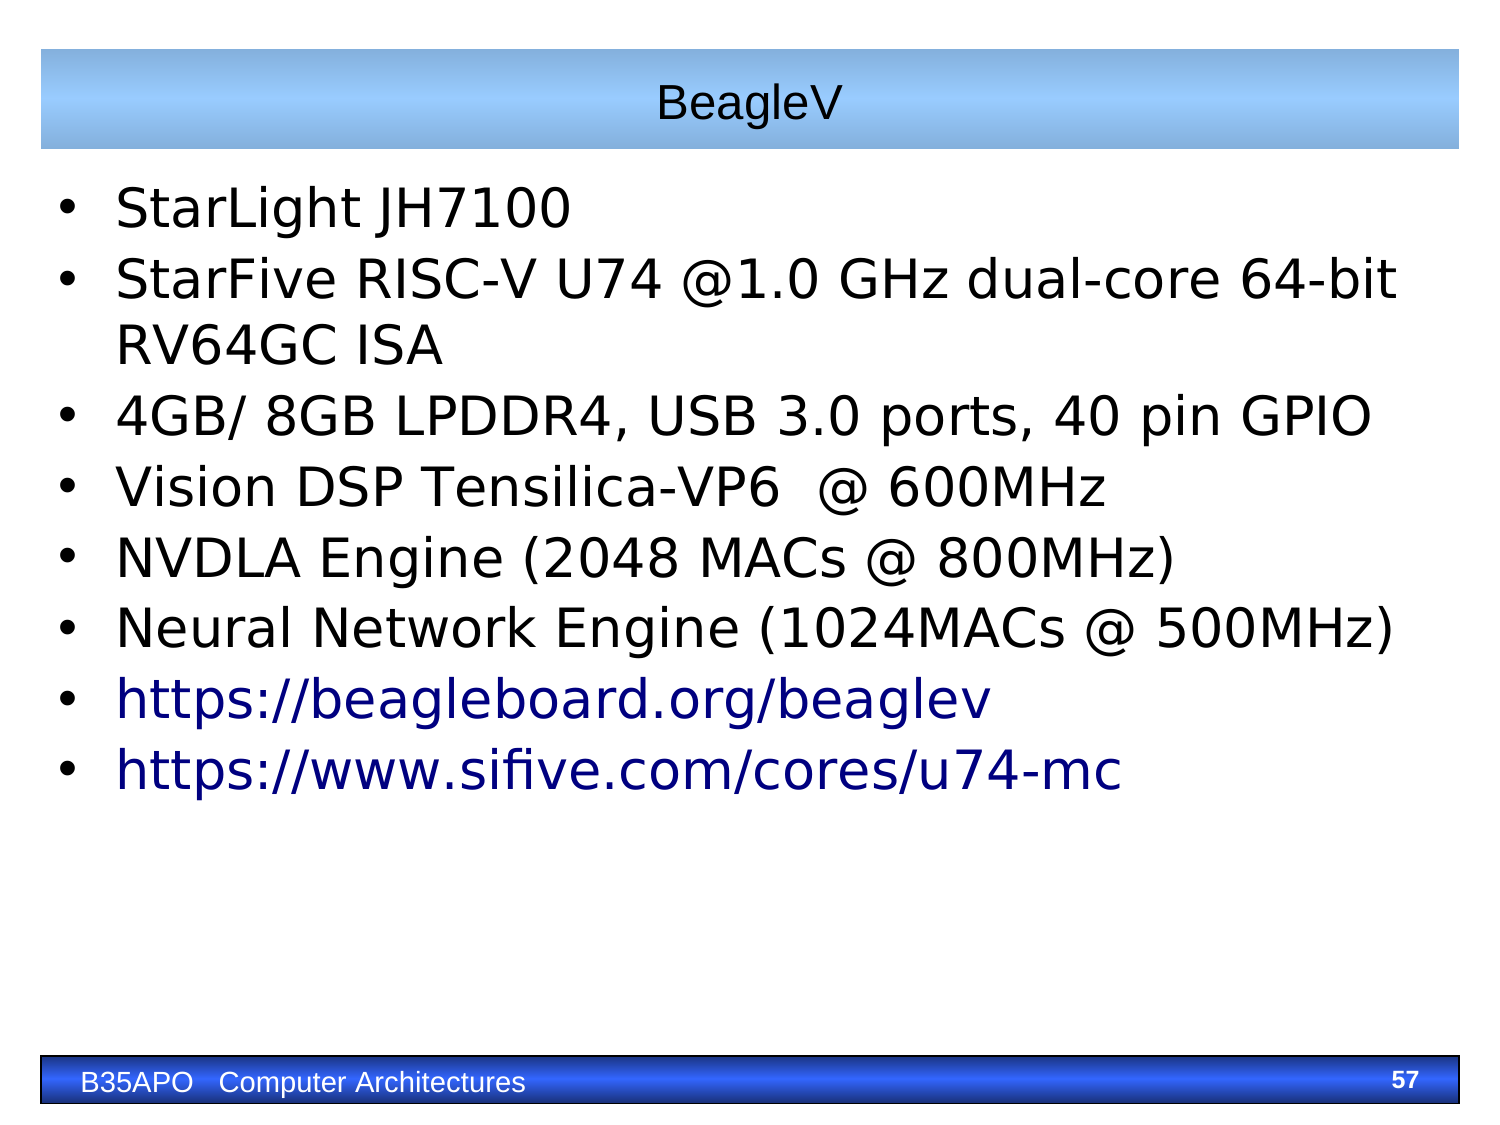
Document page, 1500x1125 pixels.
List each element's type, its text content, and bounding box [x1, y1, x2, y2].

list StarLight JH7100 StarFive RISC-V U74 @1.0 GHz dual-core 64-bit RV64GC ISA 4GB/ 8GB LPDDR4, USB 3.0 ports, 40 pin GPIO Vision DSP Tensilica-VP6 @ 600MHz NVDLA Engine (2048 MACs @ 800MHz) Neural Network Engine (1024MACs @ 500MHz) https://beagleboard.org/beaglev https://www.sifive.com/cores/u74-mc [44, 166, 1458, 1045]
title BeagleV [41, 49, 1459, 149]
